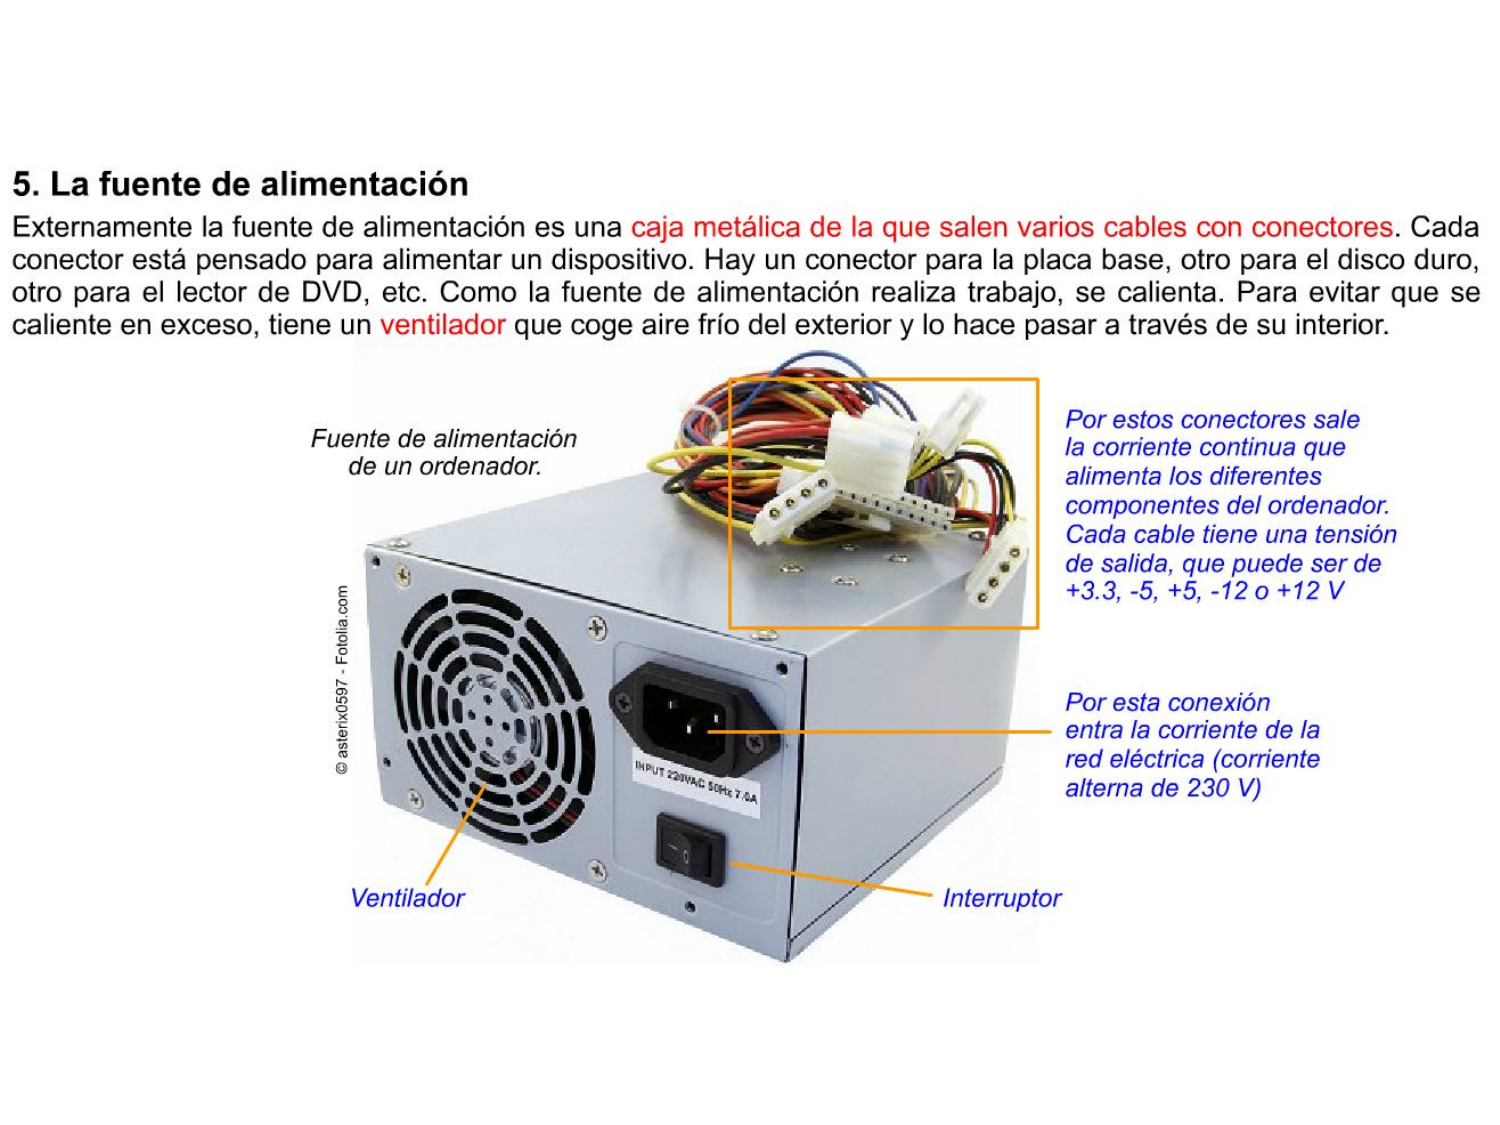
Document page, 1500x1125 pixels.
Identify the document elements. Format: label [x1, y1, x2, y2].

picture [0, 147, 1500, 978]
